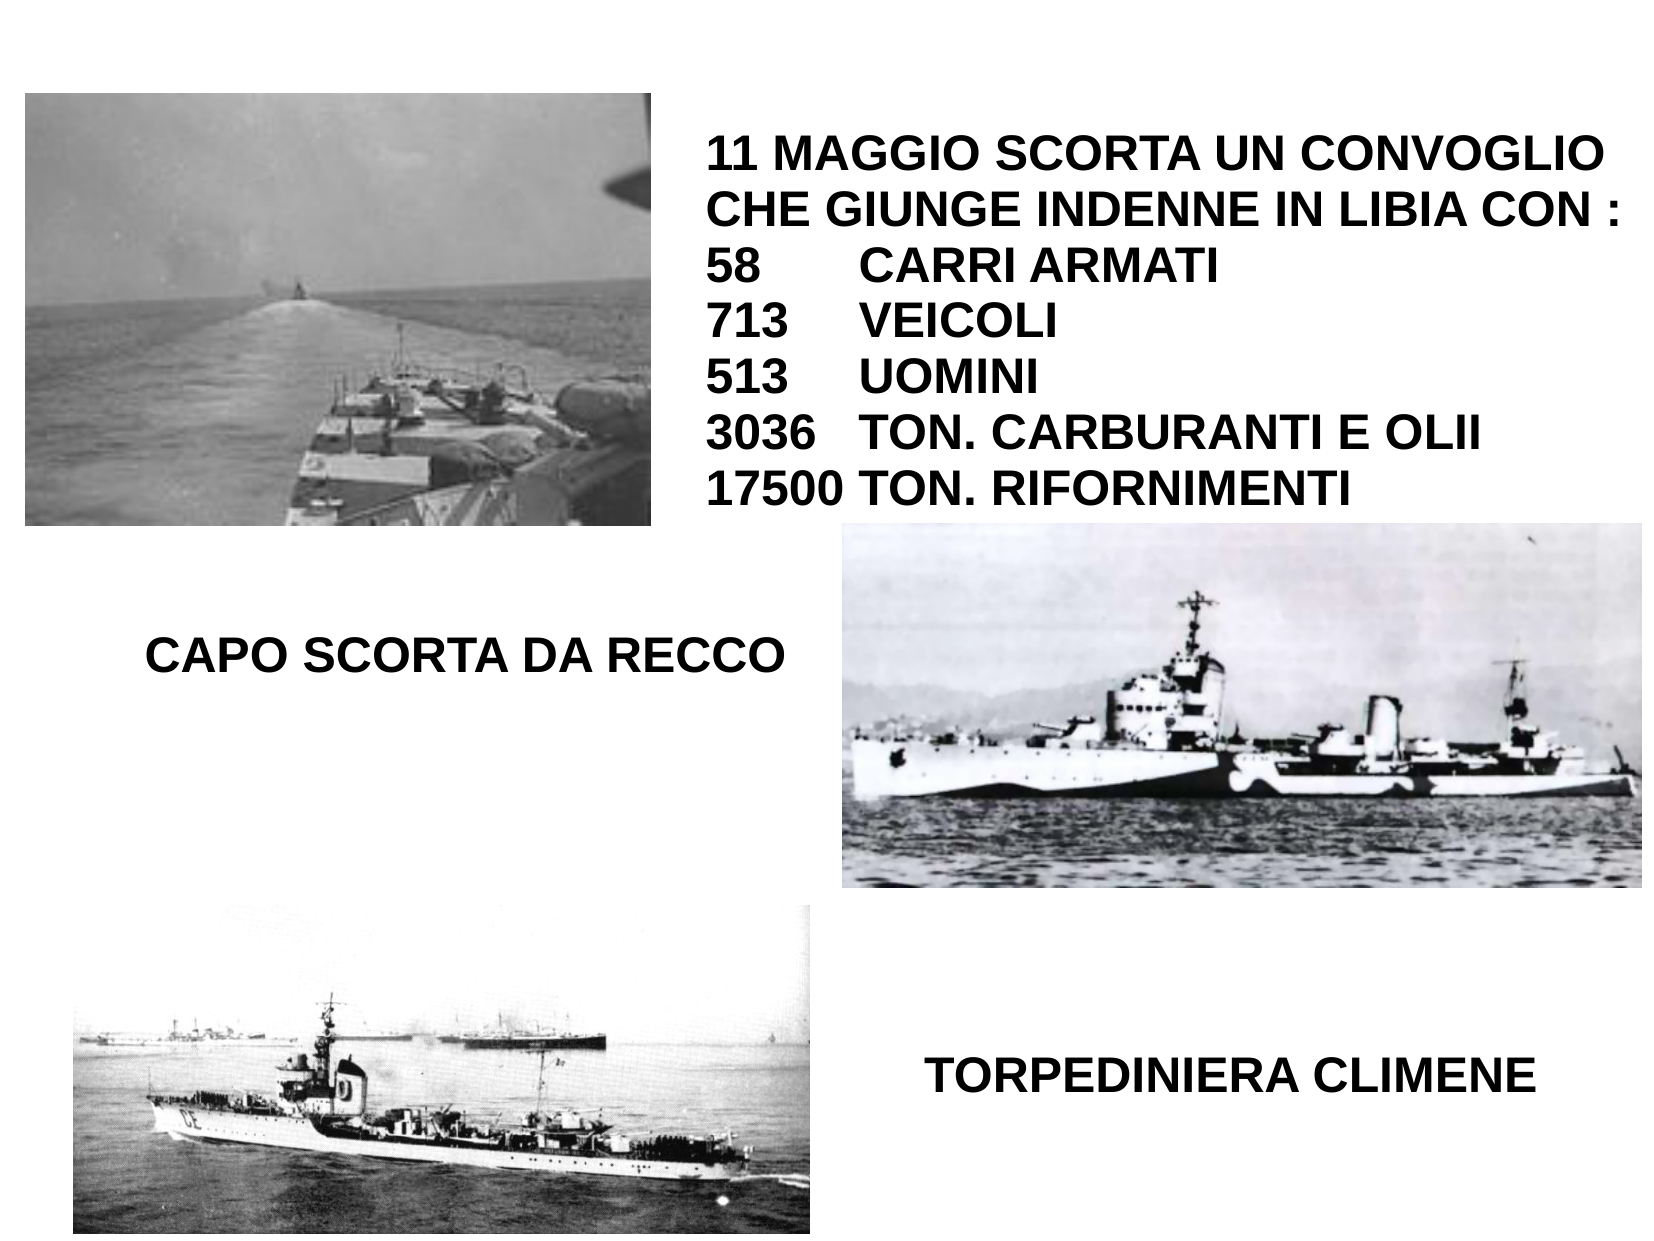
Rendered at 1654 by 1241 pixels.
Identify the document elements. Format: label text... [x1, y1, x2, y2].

text_box CAPO SCORTA DA RECCO [129, 620, 802, 691]
text_box TORPEDINIERA CLIMENE [909, 1039, 1553, 1110]
picture [25, 93, 651, 526]
picture [73, 905, 810, 1234]
text_box 11 MAGGIO SCORTA UN CONVOGLIO CHE GIUNGE INDENNE IN LIBIA CON : 58 CARRI ARMATI 713 VEICOLI 513 UOMINI 3036 TON. CARBURANTI E OLII 17500 TON. RIFORNIMENTI [690, 118, 1639, 524]
picture [842, 523, 1642, 888]
